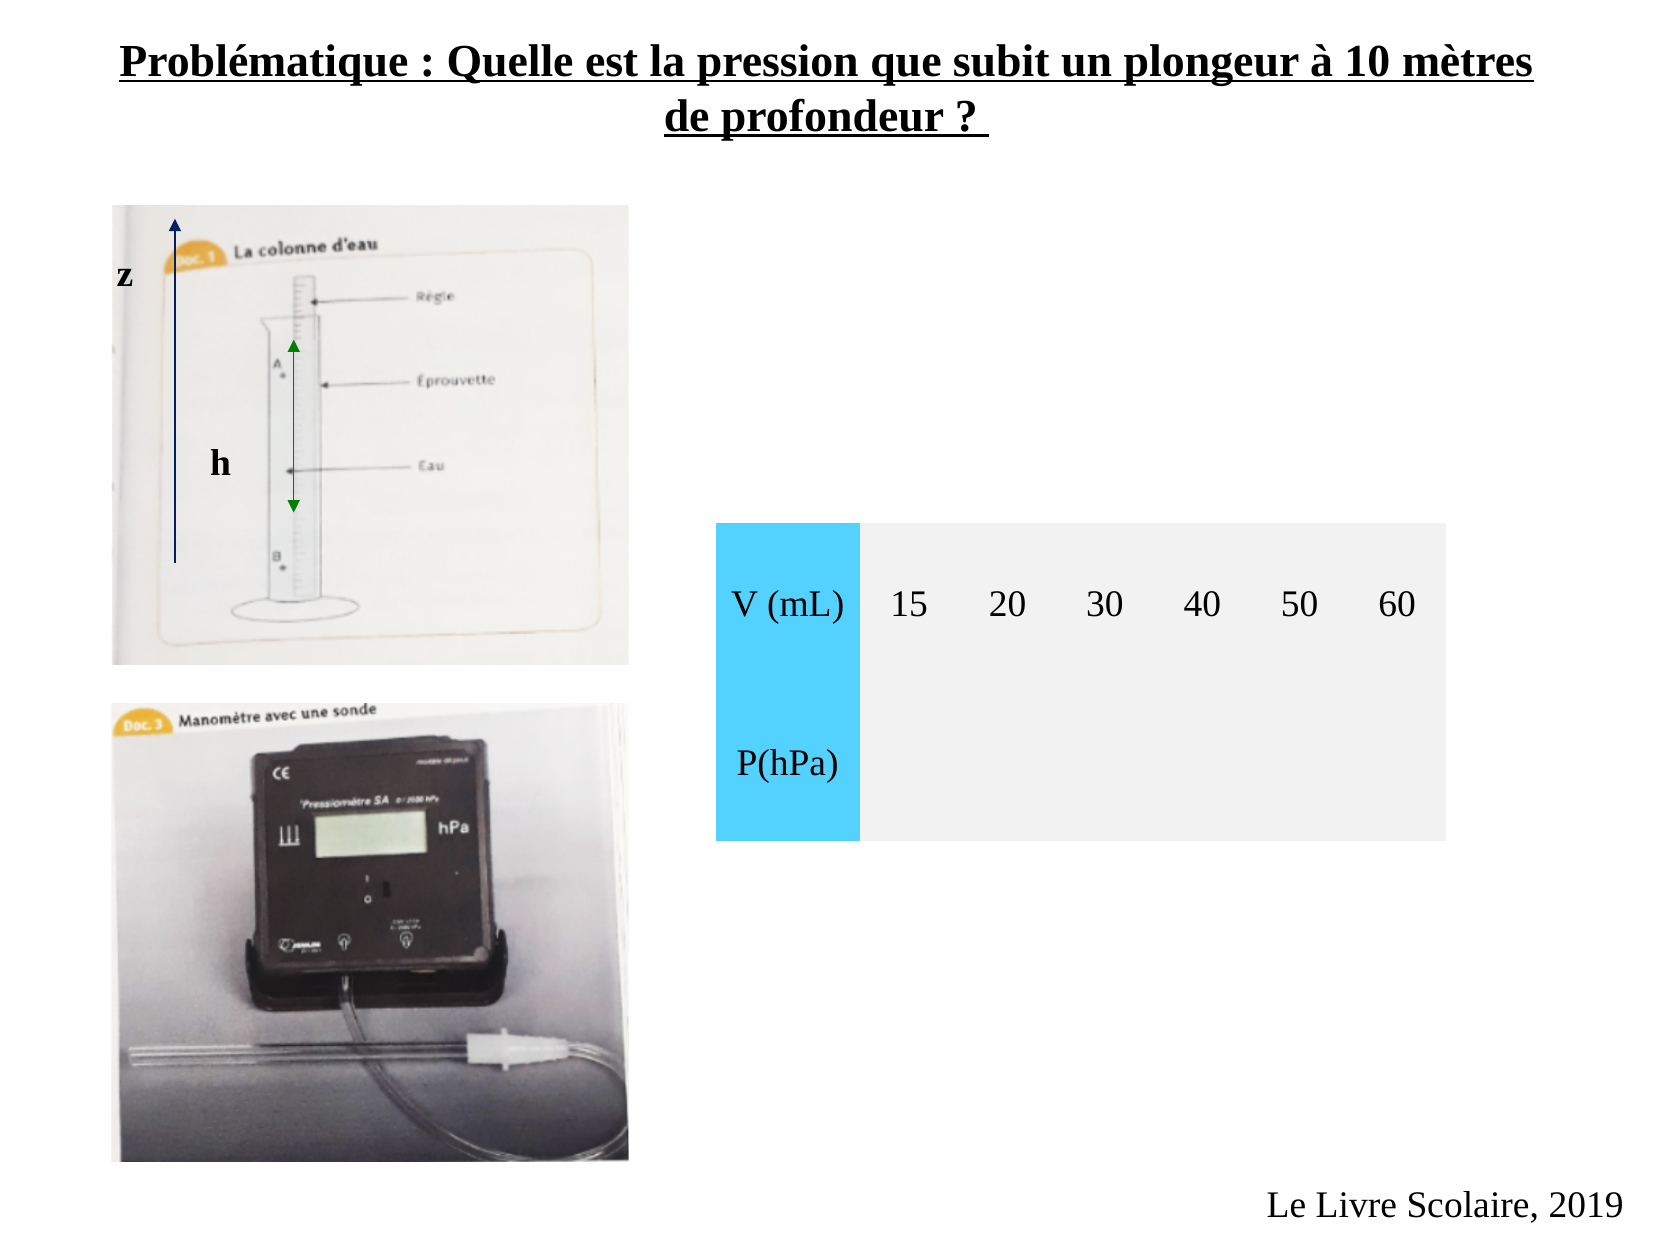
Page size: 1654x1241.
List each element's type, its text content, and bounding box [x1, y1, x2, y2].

table_cell P(hPa) [716, 682, 860, 841]
picture [111, 205, 629, 665]
table_header V (mL) [716, 523, 860, 682]
picture [111, 703, 629, 1162]
table_header 60 [1348, 523, 1446, 682]
table_header 30 [1056, 523, 1154, 682]
text_box Problématique : Quelle est la pression que subit un plongeur à 10 mètres de profondeur ? [78, 23, 1575, 149]
text_box z [101, 241, 149, 301]
table_cell [1348, 682, 1446, 841]
table_header 15 [860, 523, 959, 682]
table_cell [1154, 682, 1251, 841]
table_header 20 [959, 523, 1056, 682]
table_cell [959, 682, 1056, 841]
table_cell [1251, 682, 1348, 841]
text_box Le Livre Scolaire, 2019 [1251, 1169, 1640, 1233]
table_cell [1056, 682, 1154, 841]
text_box h [195, 430, 246, 491]
table_header 50 [1251, 523, 1348, 682]
table_header 40 [1154, 523, 1251, 682]
table_cell [860, 682, 959, 841]
